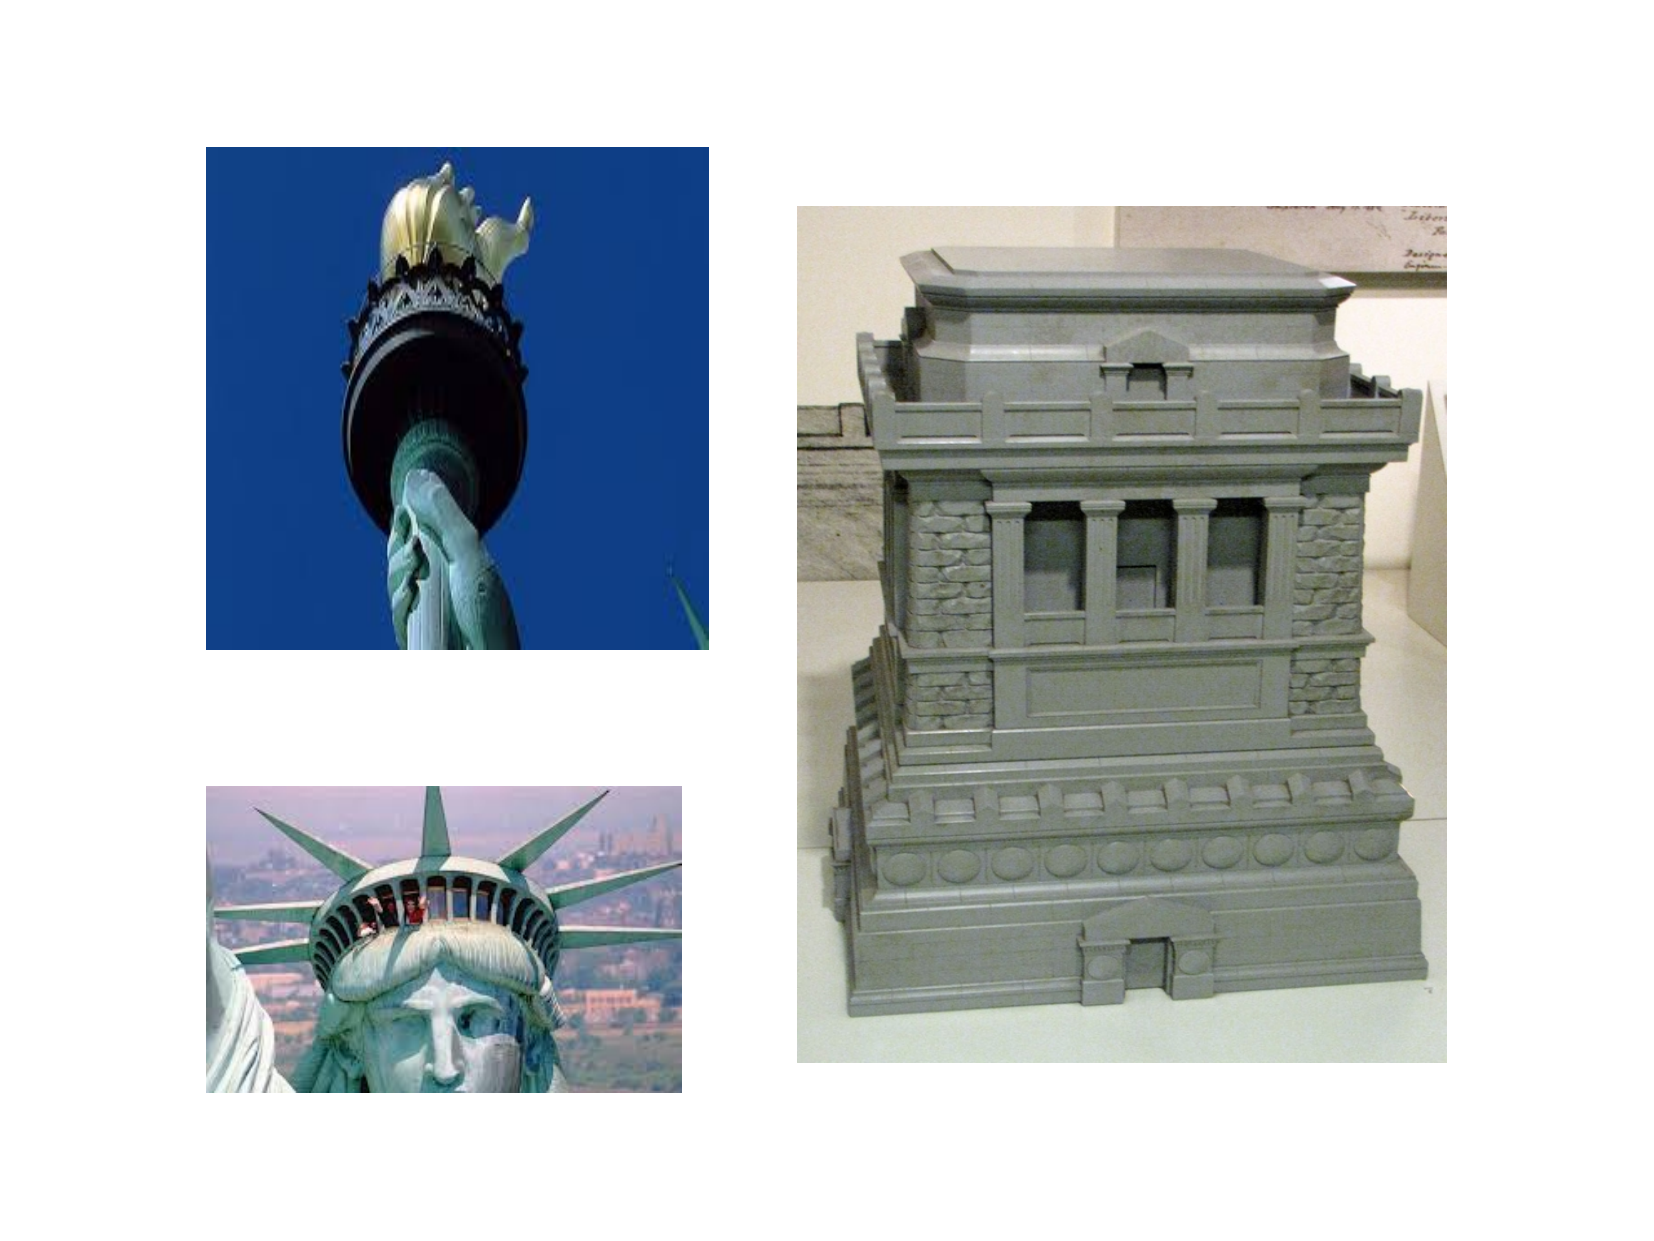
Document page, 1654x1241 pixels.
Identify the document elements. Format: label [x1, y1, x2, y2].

picture [206, 786, 682, 1093]
picture [206, 147, 709, 650]
picture [797, 206, 1447, 1063]
